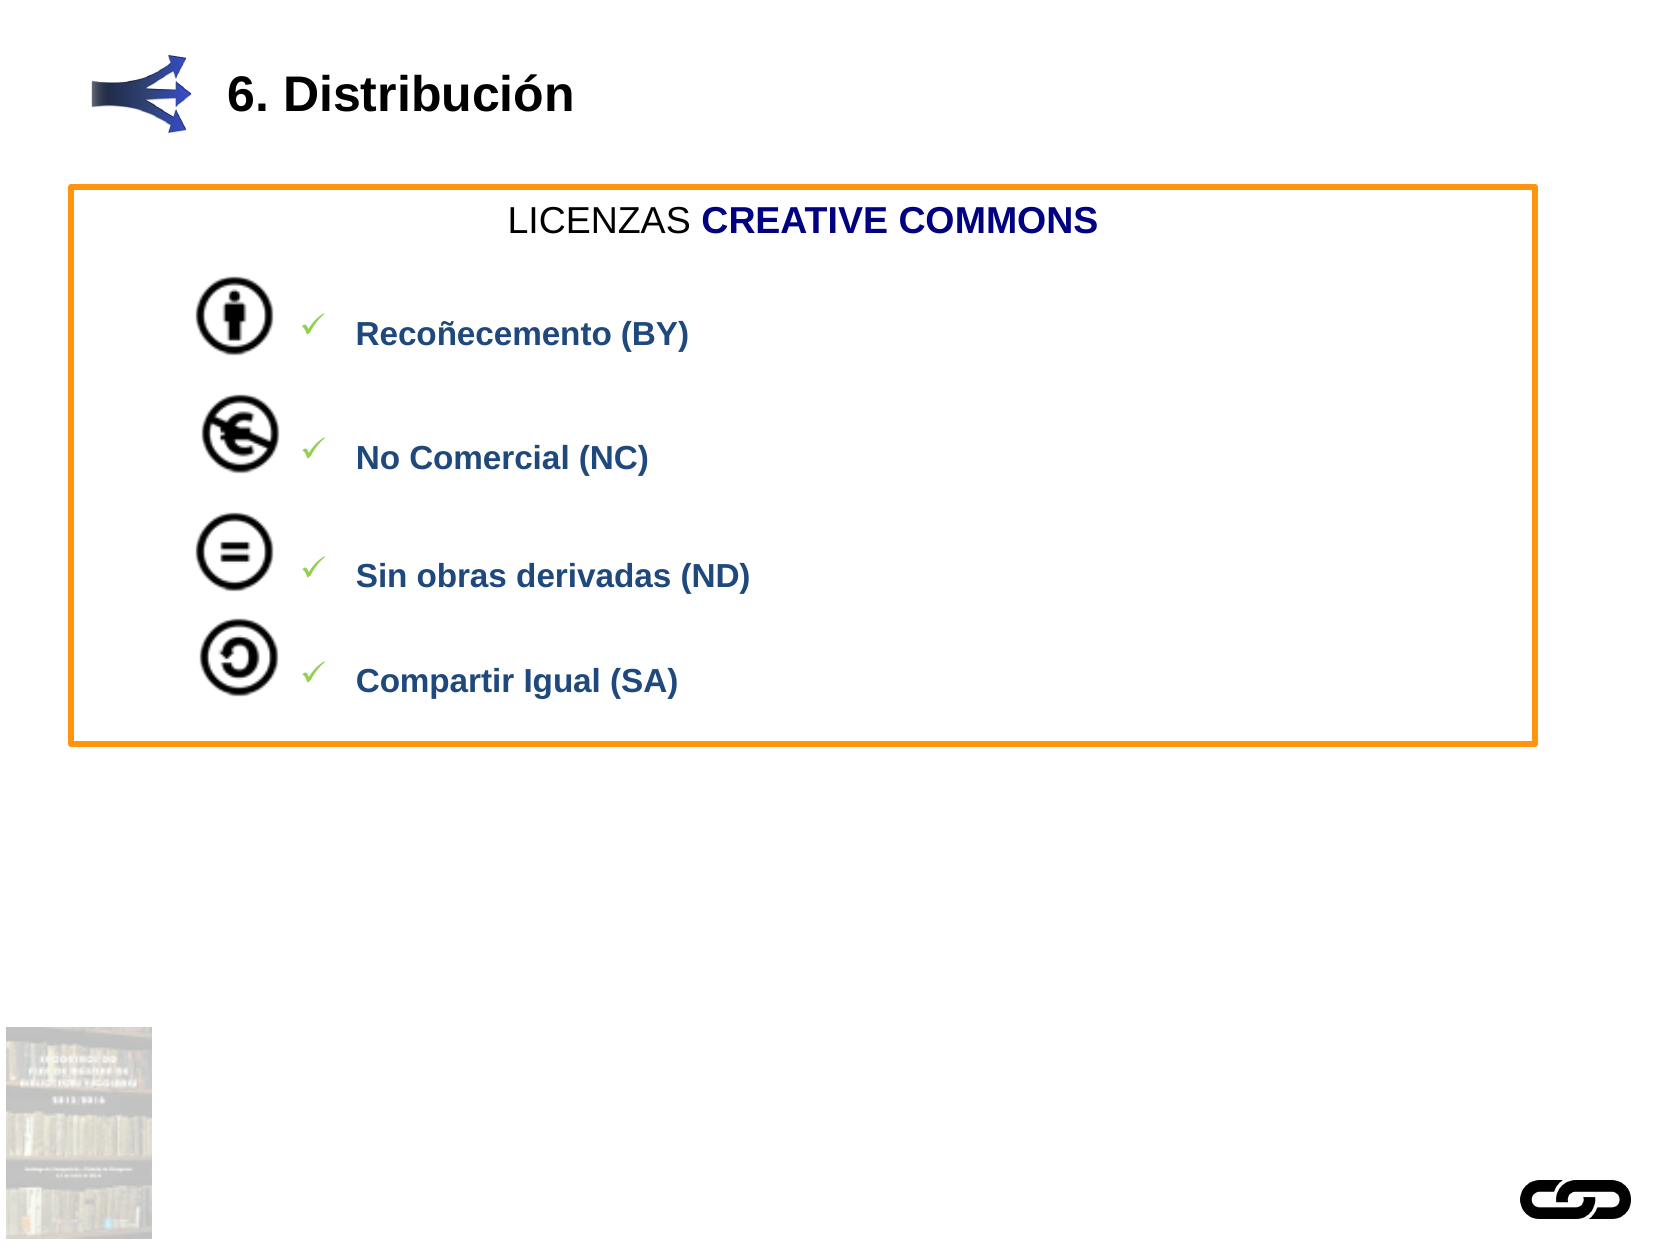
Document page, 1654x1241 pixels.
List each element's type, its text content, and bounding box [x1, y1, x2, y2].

picture [194, 613, 285, 703]
text_box No Comercial (NC) [284, 408, 723, 484]
text_box [70, 250, 1536, 745]
text_box 6. Distribución [212, 59, 1359, 130]
picture [196, 389, 286, 480]
text_box Recoñecemento (BY) [273, 284, 717, 360]
picture [6, 1027, 152, 1239]
picture [190, 507, 280, 598]
text_box Compartir Igual (SA) [284, 631, 787, 708]
picture [82, 47, 201, 140]
picture [190, 271, 280, 362]
text_box Sin obras derivadas (ND) [284, 526, 787, 602]
text_box LICENZAS CREATIVE COMMONS [70, 192, 1536, 250]
picture [1520, 1180, 1631, 1219]
text_box [70, 186, 1536, 192]
